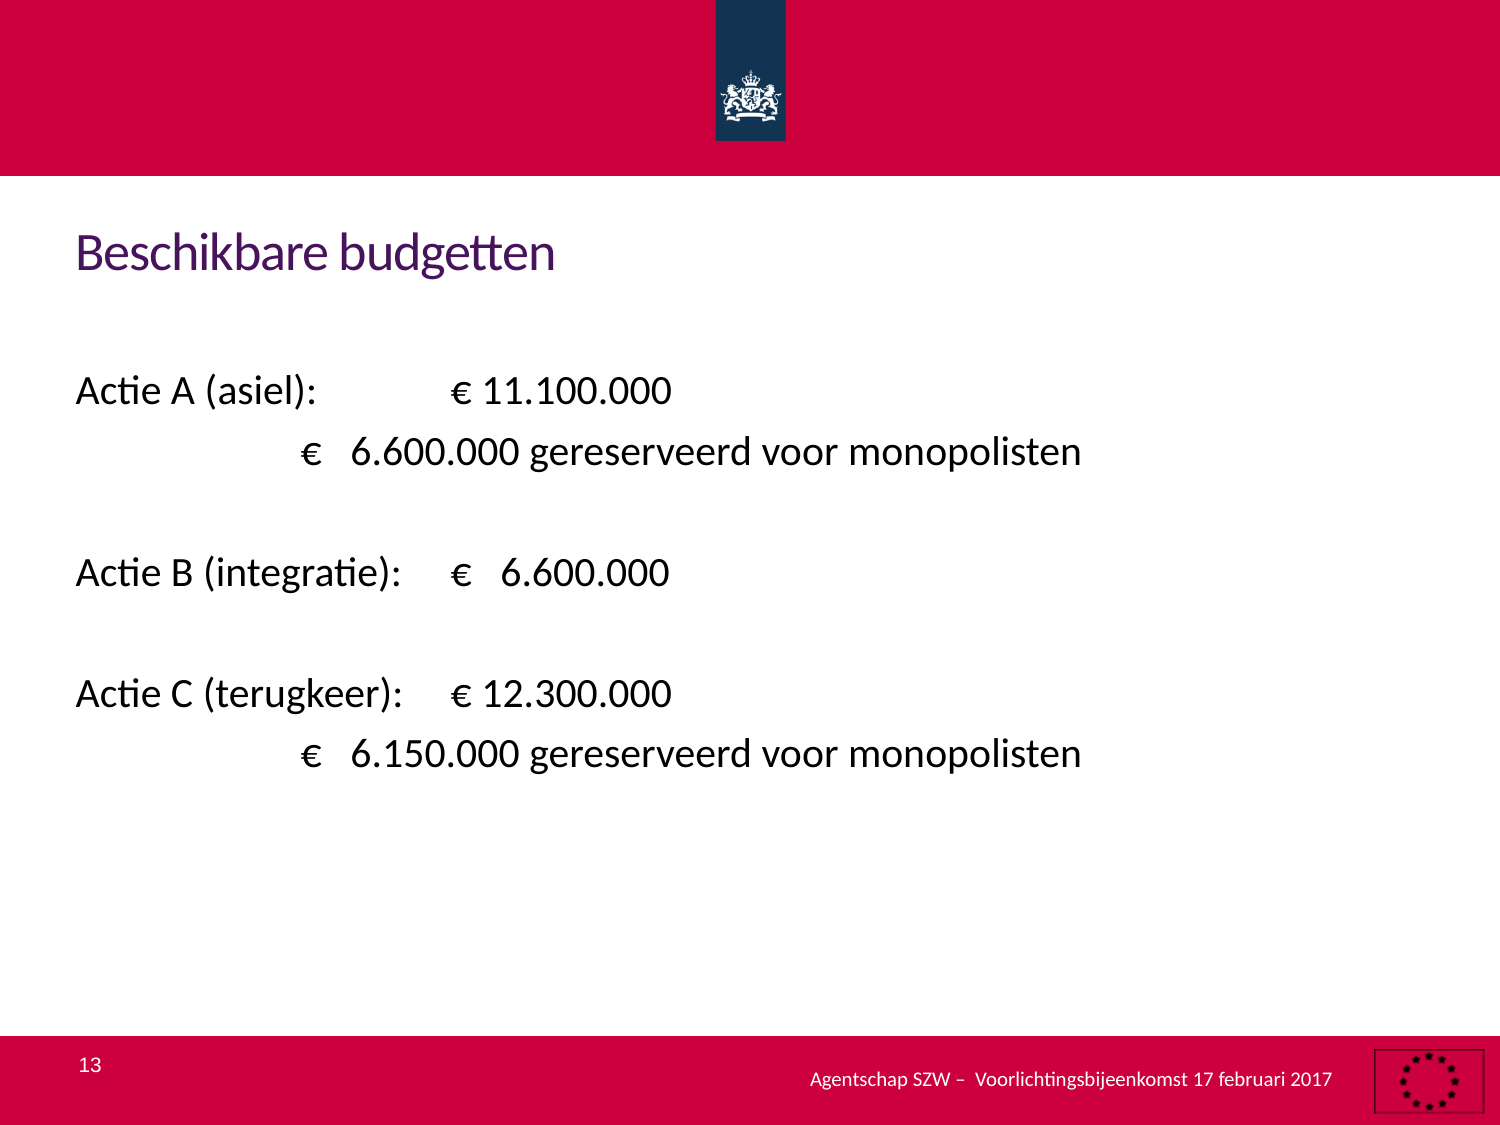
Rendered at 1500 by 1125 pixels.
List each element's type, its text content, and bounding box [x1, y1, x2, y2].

title Beschikbare budgetten [60, 202, 1348, 295]
text_box Agentschap SZW – Voorlichtingsbijeenkomst 17 februari 2017 [795, 1058, 1374, 1109]
text_box [63, 1043, 181, 1104]
picture [1374, 1049, 1486, 1115]
list Actie A (asiel): € 11.100.000 € 6.600.000 gereserveerd voor monopolisten Actie B (integratie): € 6.600.000 Actie C (terugkeer): € 12.300.000 € 6.150.000 gereserveerd voor monopolisten [60, 295, 1350, 997]
